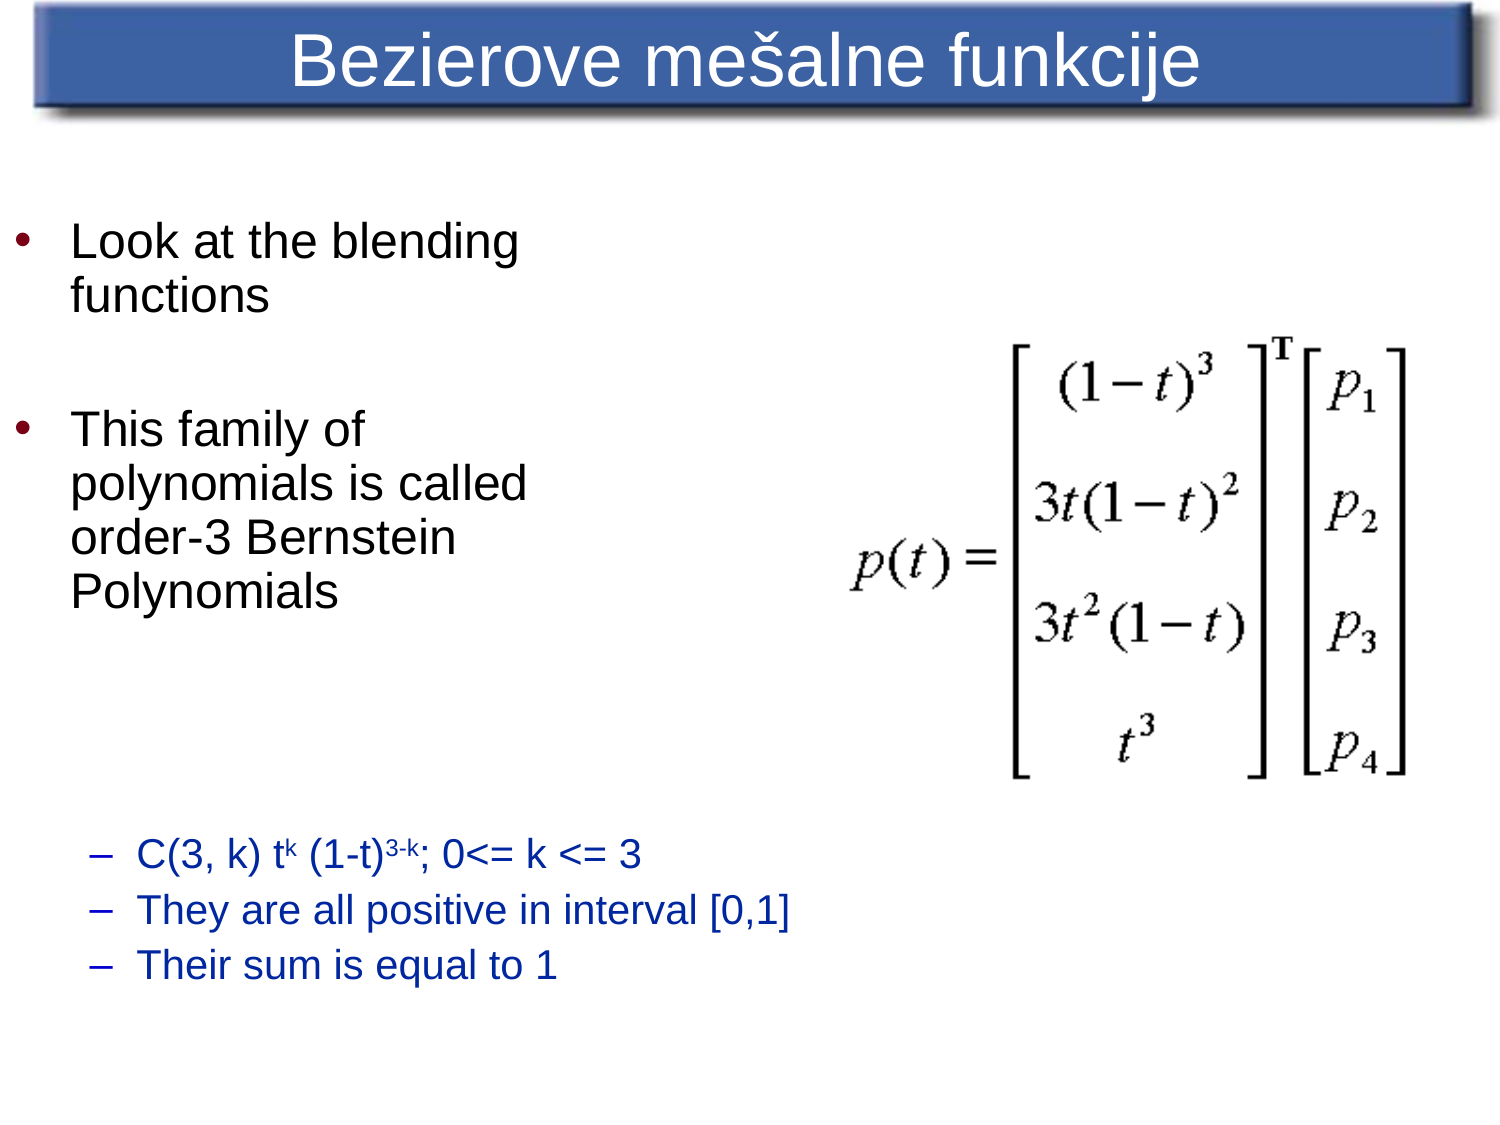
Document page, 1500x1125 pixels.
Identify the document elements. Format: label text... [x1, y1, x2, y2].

picture [32, 0, 1500, 127]
list Look at the blending functions This family of polynomials is called order-3 Bernstein Polynomials C(3, k) tk (1-t)3-k; 0<= k <= 3 They are all positive in interval [0,1] Their sum is equal to 1 [0, 207, 1495, 1085]
title Bezierove mešalne funkcije [0, 0, 1493, 114]
picture [837, 324, 1417, 787]
